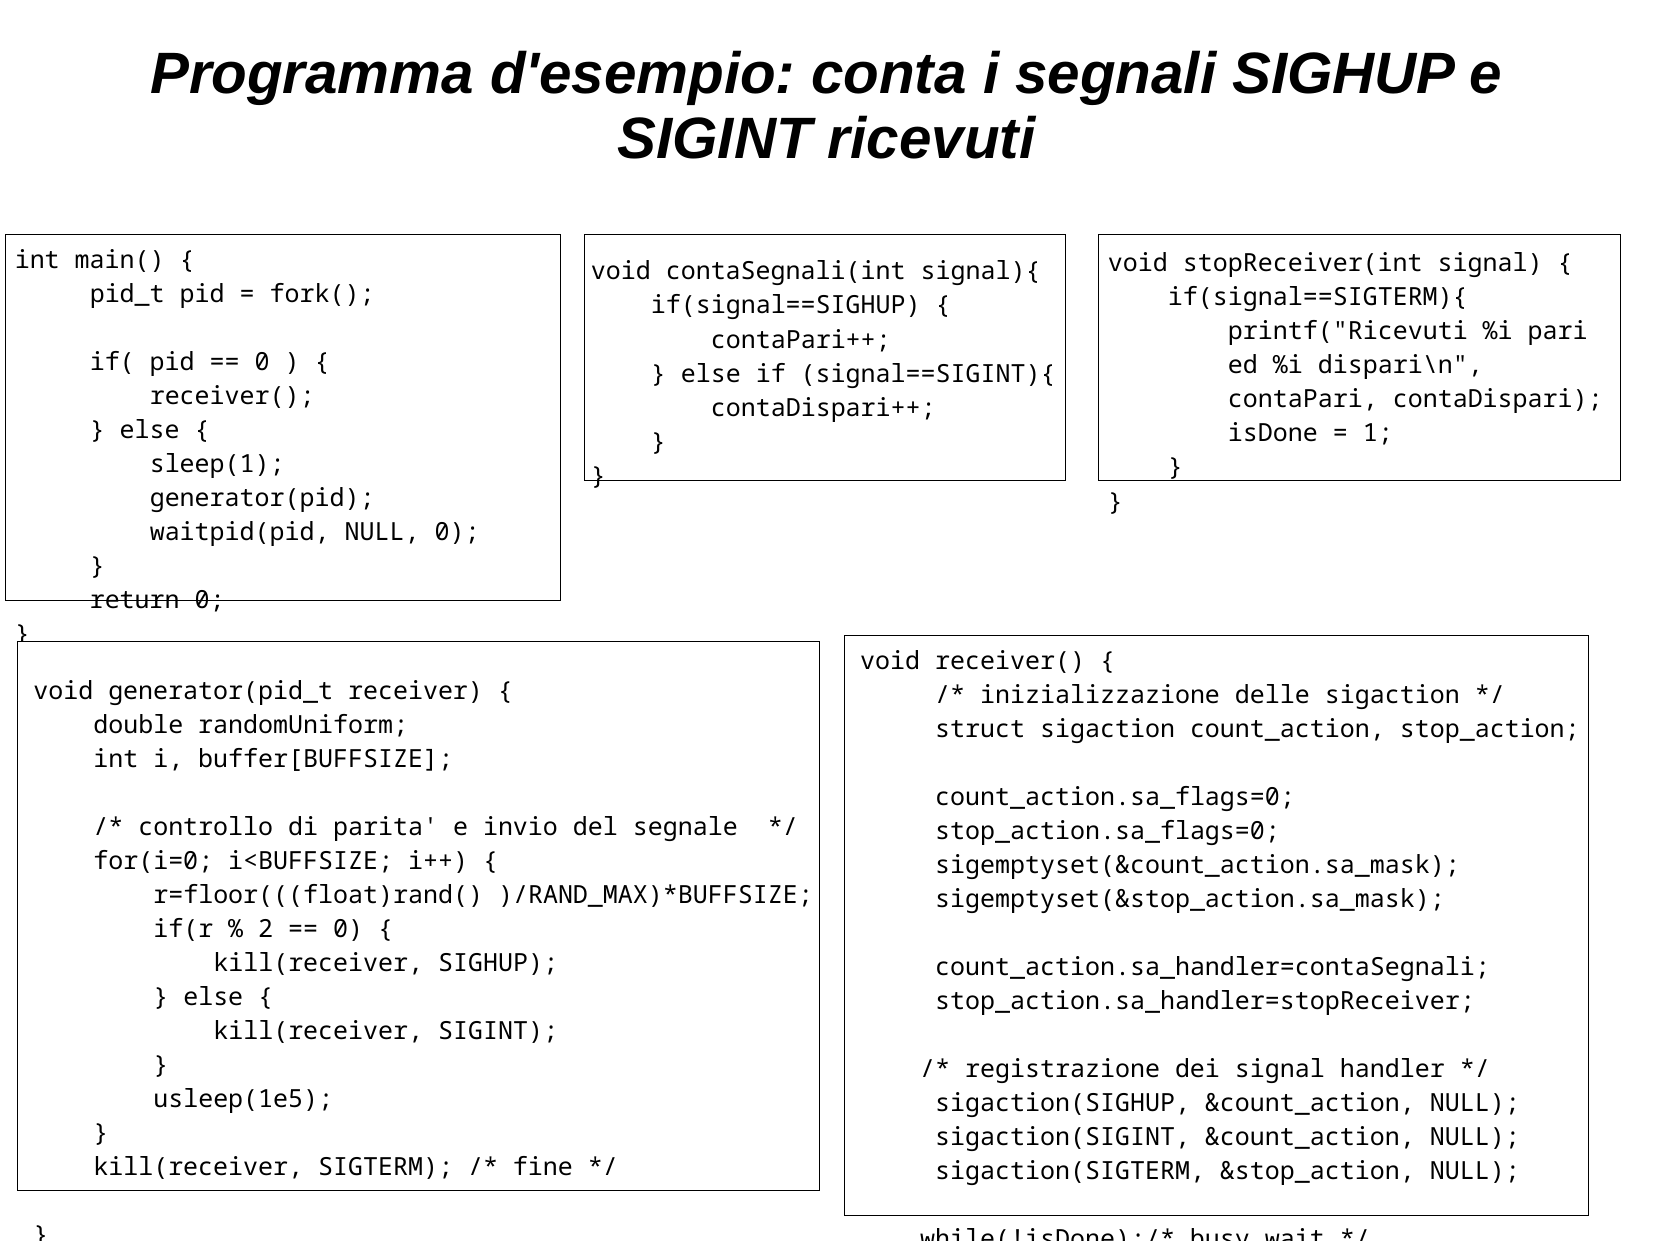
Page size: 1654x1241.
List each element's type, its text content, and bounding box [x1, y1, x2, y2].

title Programma d'esempio: conta i segnali SIGHUP e SIGINT ricevuti [82, 2, 1571, 210]
text_box void generator(pid_t receiver) { double randomUniform; int i, buffer[BUFFSIZE]; /* controllo di parita' e invio del segnale */ for(i=0; i<BUFFSIZE; i++) { r=floor(((float)rand() )/RAND_MAX)*BUFFSIZE; if(r % 2 == 0) { kill(receiver, SIGHUP); } else { kill(receiver, SIGINT); } usleep(1e5); } kill(receiver, SIGTERM); /* fine */ } [18, 664, 919, 1173]
text_box [643, 234, 1066, 245]
text_box [17, 641, 820, 1191]
text_box void contaSegnali(int signal){ if(signal==SIGHUP) { contaPari++; } else if (signal==SIGINT){ contaDispari++; } } [576, 245, 1093, 493]
text_box [844, 1173, 1589, 1216]
text_box void stopReceiver(int signal) { if(signal==SIGTERM){ printf("Ricevuti %i pari ed %i dispari\n", contaPari, contaDispari); isDone = 1; } } [1093, 237, 1636, 505]
text_box int main() { pid_t pid = fork(); if( pid == 0 ) { receiver(); } else { sleep(1); generator(pid); waitpid(pid, NULL, 0); } return 0; } [0, 234, 643, 626]
text_box void receiver() { /* inizializzazione delle sigaction */ struct sigaction count_action, stop_action; count_action.sa_flags=0; stop_action.sa_flags=0; sigemptyset(&count_action.sa_mask); sigemptyset(&stop_action.sa_mask); count_action.sa_handler=contaSegnali; stop_action.sa_handler=stopReceiver; /* registrazione dei signal handler */ sigaction(SIGHUP, &count_action, NULL); sigaction(SIGINT, &count_action, NULL); sigaction(SIGTERM, &stop_action, NULL); while(!isDone);/* busy wait */ } [845, 635, 1654, 1202]
